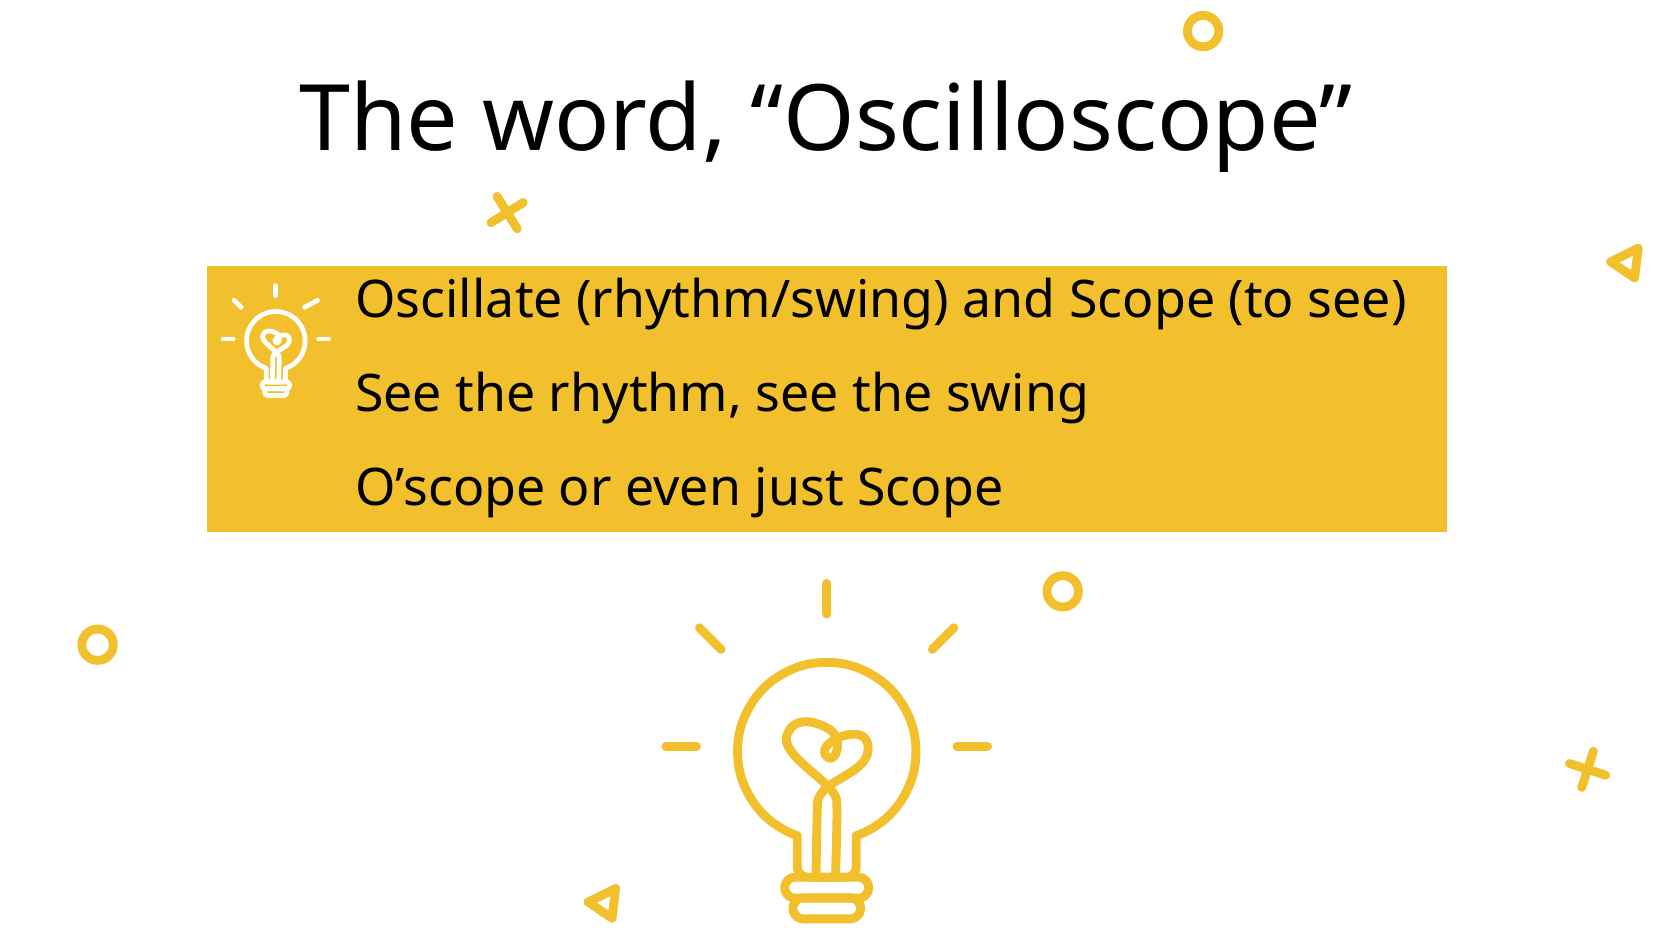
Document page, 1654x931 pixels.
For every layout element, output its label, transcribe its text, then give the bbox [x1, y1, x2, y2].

list Oscillate (rhythm/swing) and Scope (to see) See the rhythm, see the swing O’scope or even just Scope [300, 262, 1426, 546]
title The word, “Oscilloscope” [82, 37, 1571, 193]
